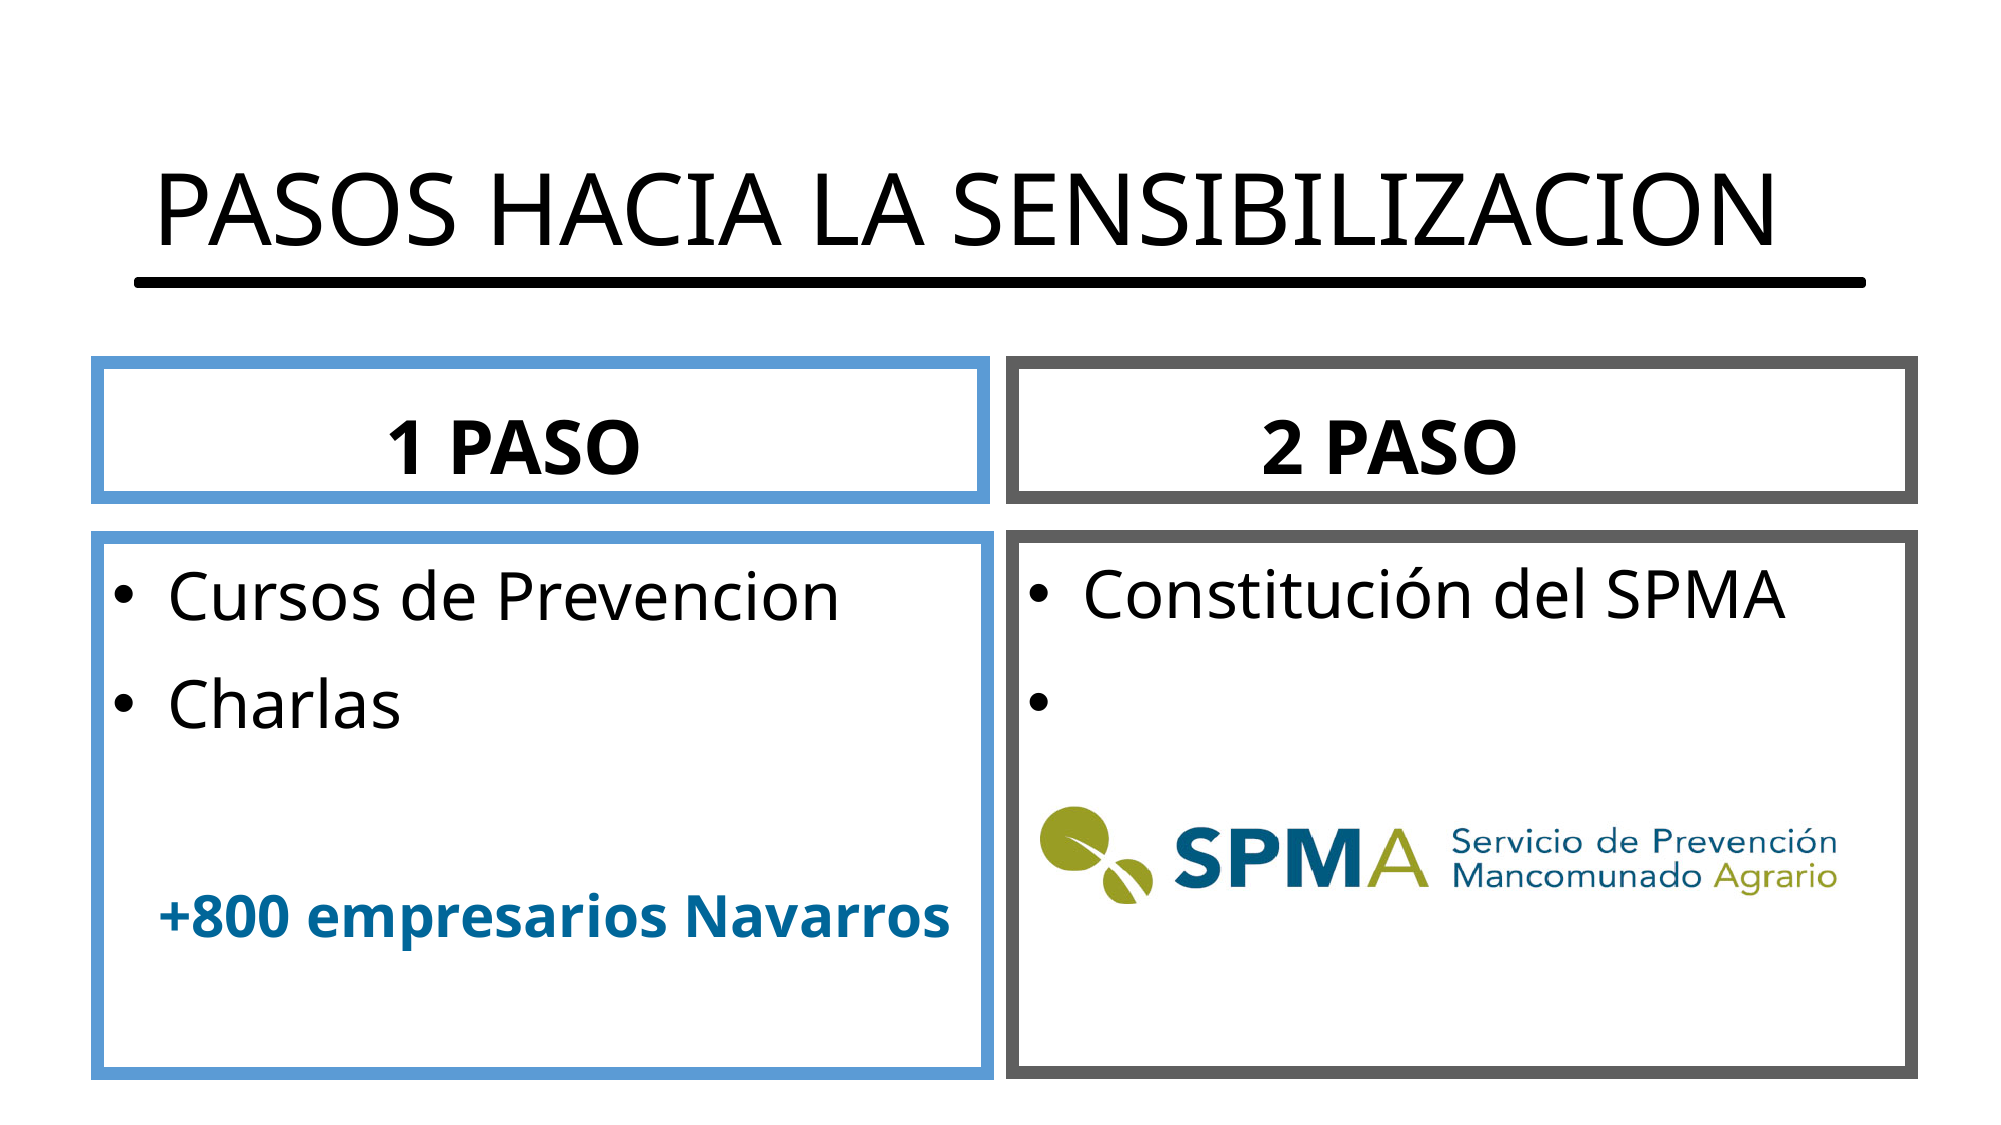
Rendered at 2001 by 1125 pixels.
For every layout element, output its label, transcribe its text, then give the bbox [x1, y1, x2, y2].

list 2 PASO [1012, 362, 1912, 498]
title PASOS HACIA LA SENSIBILIZACION [137, 133, 1863, 278]
list Cursos de Prevencion Charlas +800 empresarios Navarros [97, 537, 988, 1074]
list Constitución del SPMA [1012, 536, 1912, 1073]
chart [1040, 805, 1839, 904]
list 1 PASO [97, 362, 984, 498]
